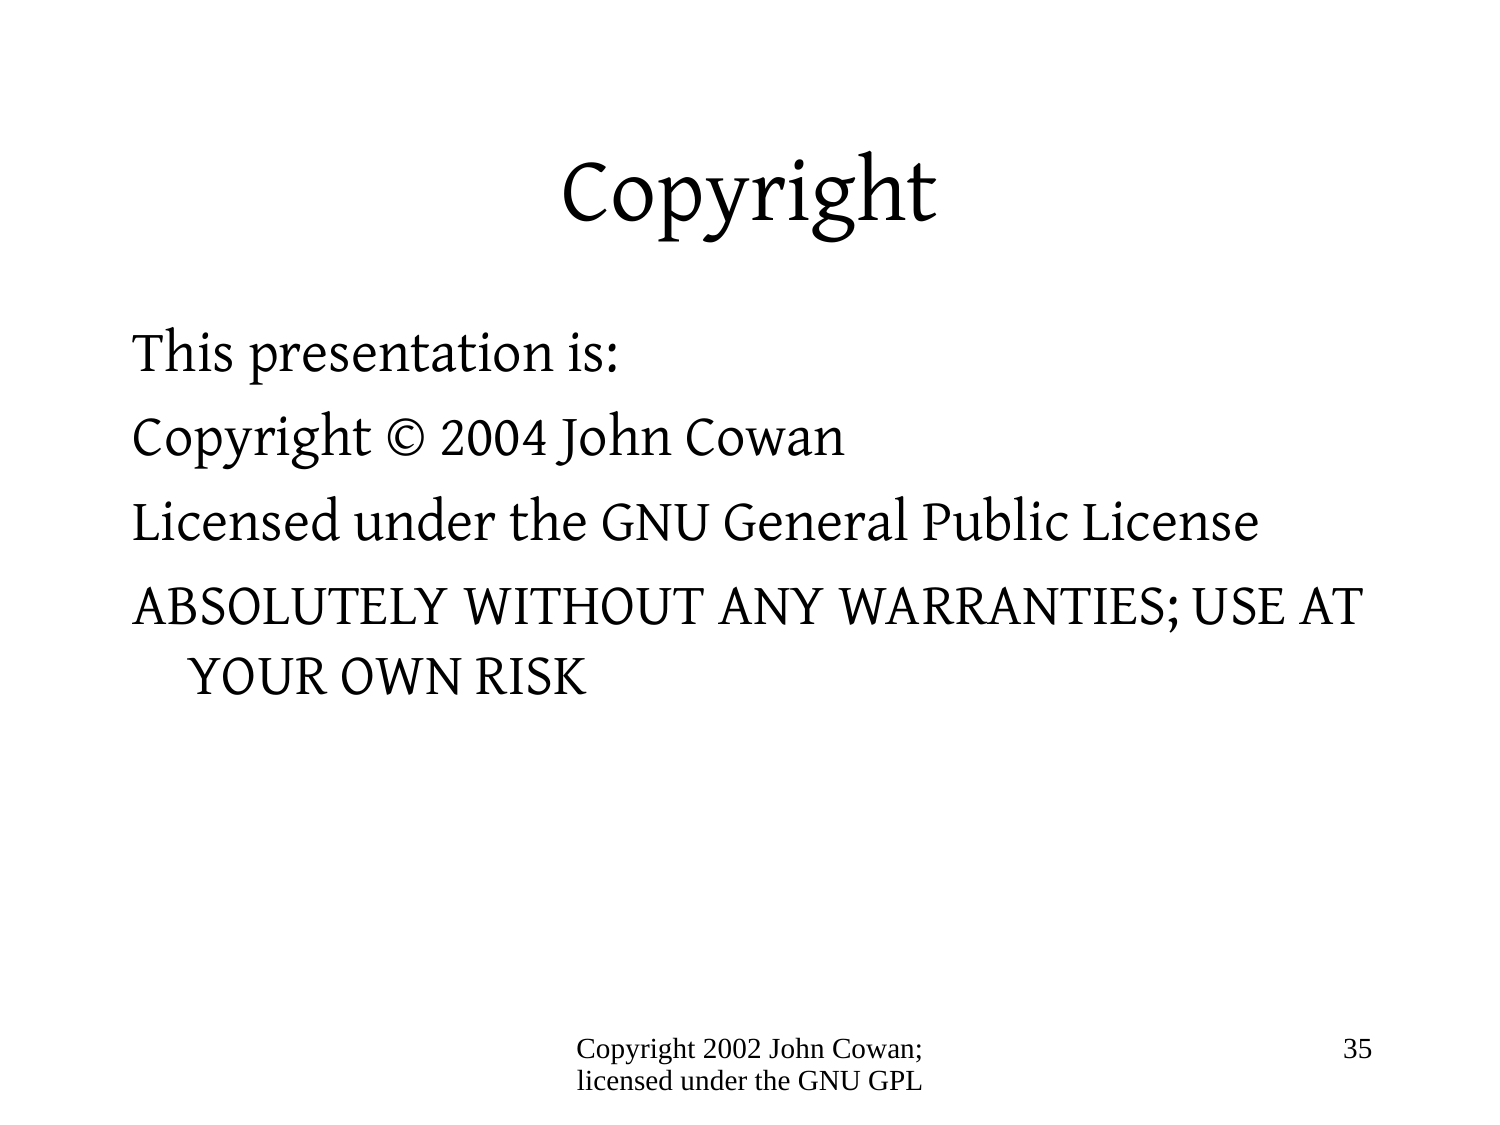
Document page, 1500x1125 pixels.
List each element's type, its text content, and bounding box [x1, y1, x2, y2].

text_box 35 [1074, 1025, 1388, 1074]
list This presentation is: Copyright © 2004 John Cowan Licensed under the GNU General Public License ABSOLUTELY WITHOUT ANY WARRANTIES; USE AT YOUR OWN RISK [118, 313, 1394, 952]
text_box Copyright 2002 John Cowan; licensed under the GNU GPL [512, 1025, 988, 1107]
title Copyright [112, 99, 1388, 288]
